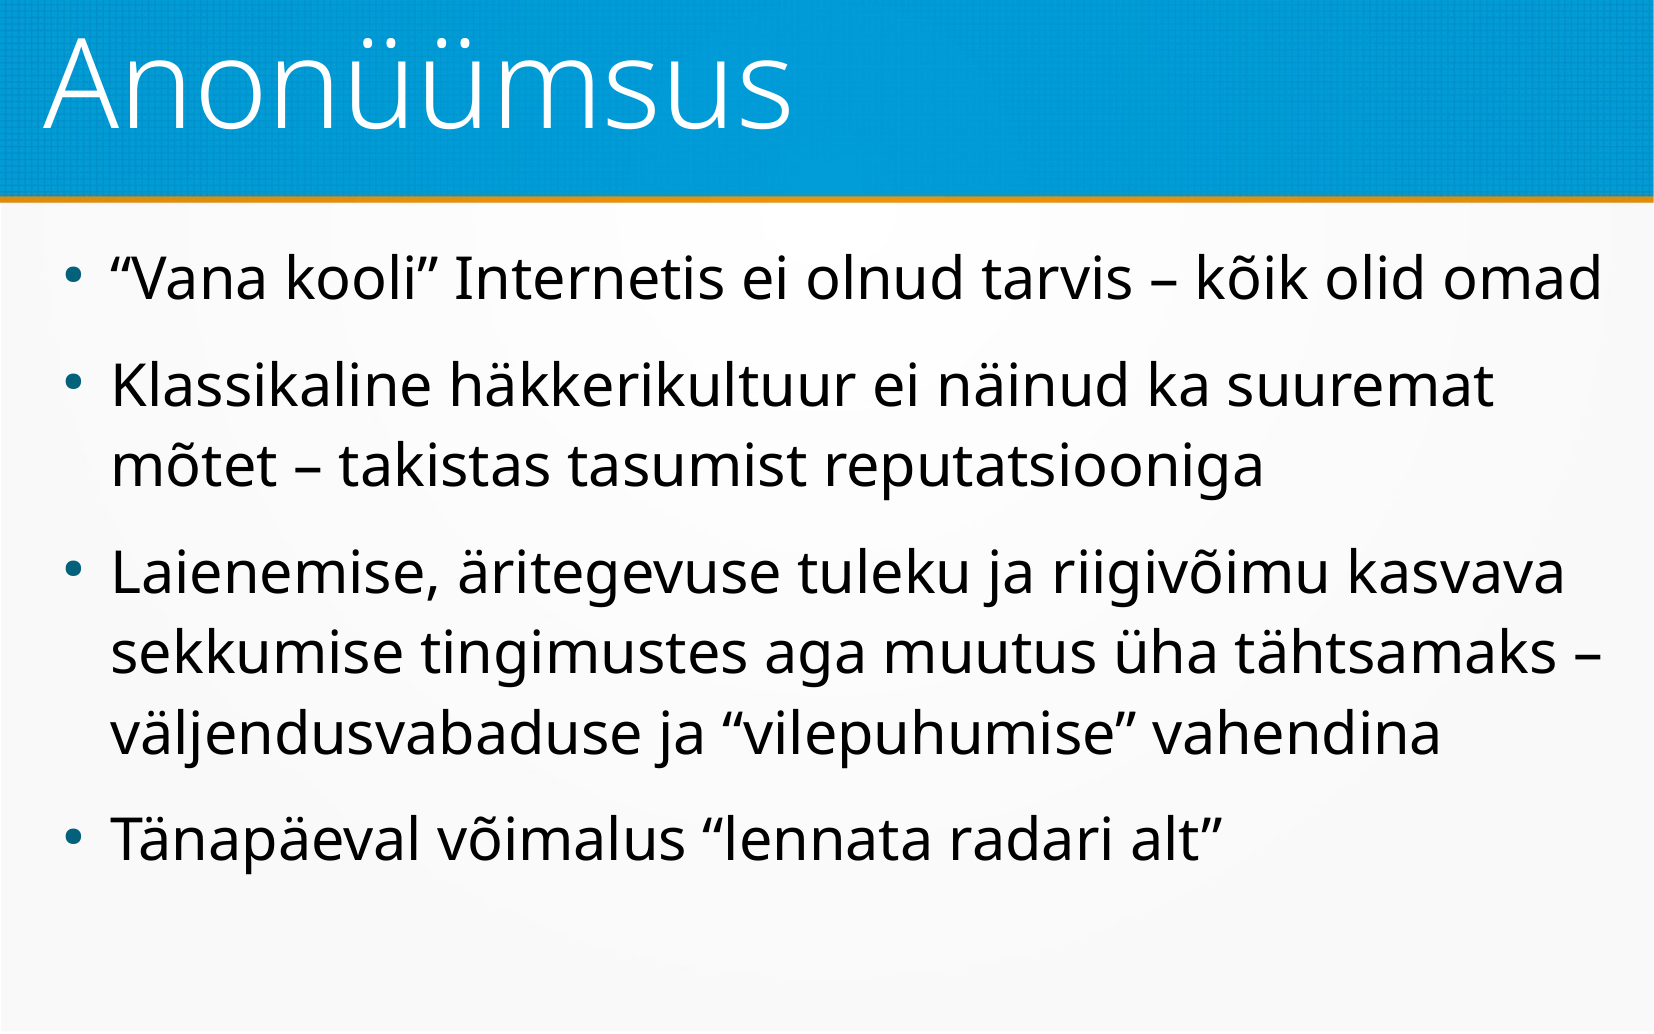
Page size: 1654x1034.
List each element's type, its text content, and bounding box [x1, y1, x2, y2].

title Anonüümsus [43, 0, 1619, 166]
list “Vana kooli” Internetis ei olnud tarvis – kõik olid omad Klassikaline häkkerikultuur ei näinud ka suuremat mõtet – takistas tasumist reputatsiooniga Laienemise, äritegevuse tuleku ja riigivõimu kasvava sekkumise tingimustes aga muutus üha tähtsamaks – väljendusvabaduse ja “vilepuhumise” vahendina Tänapäeval võimalus “lennata radari alt” [47, 236, 1607, 1002]
picture [0, 195, 1654, 1034]
